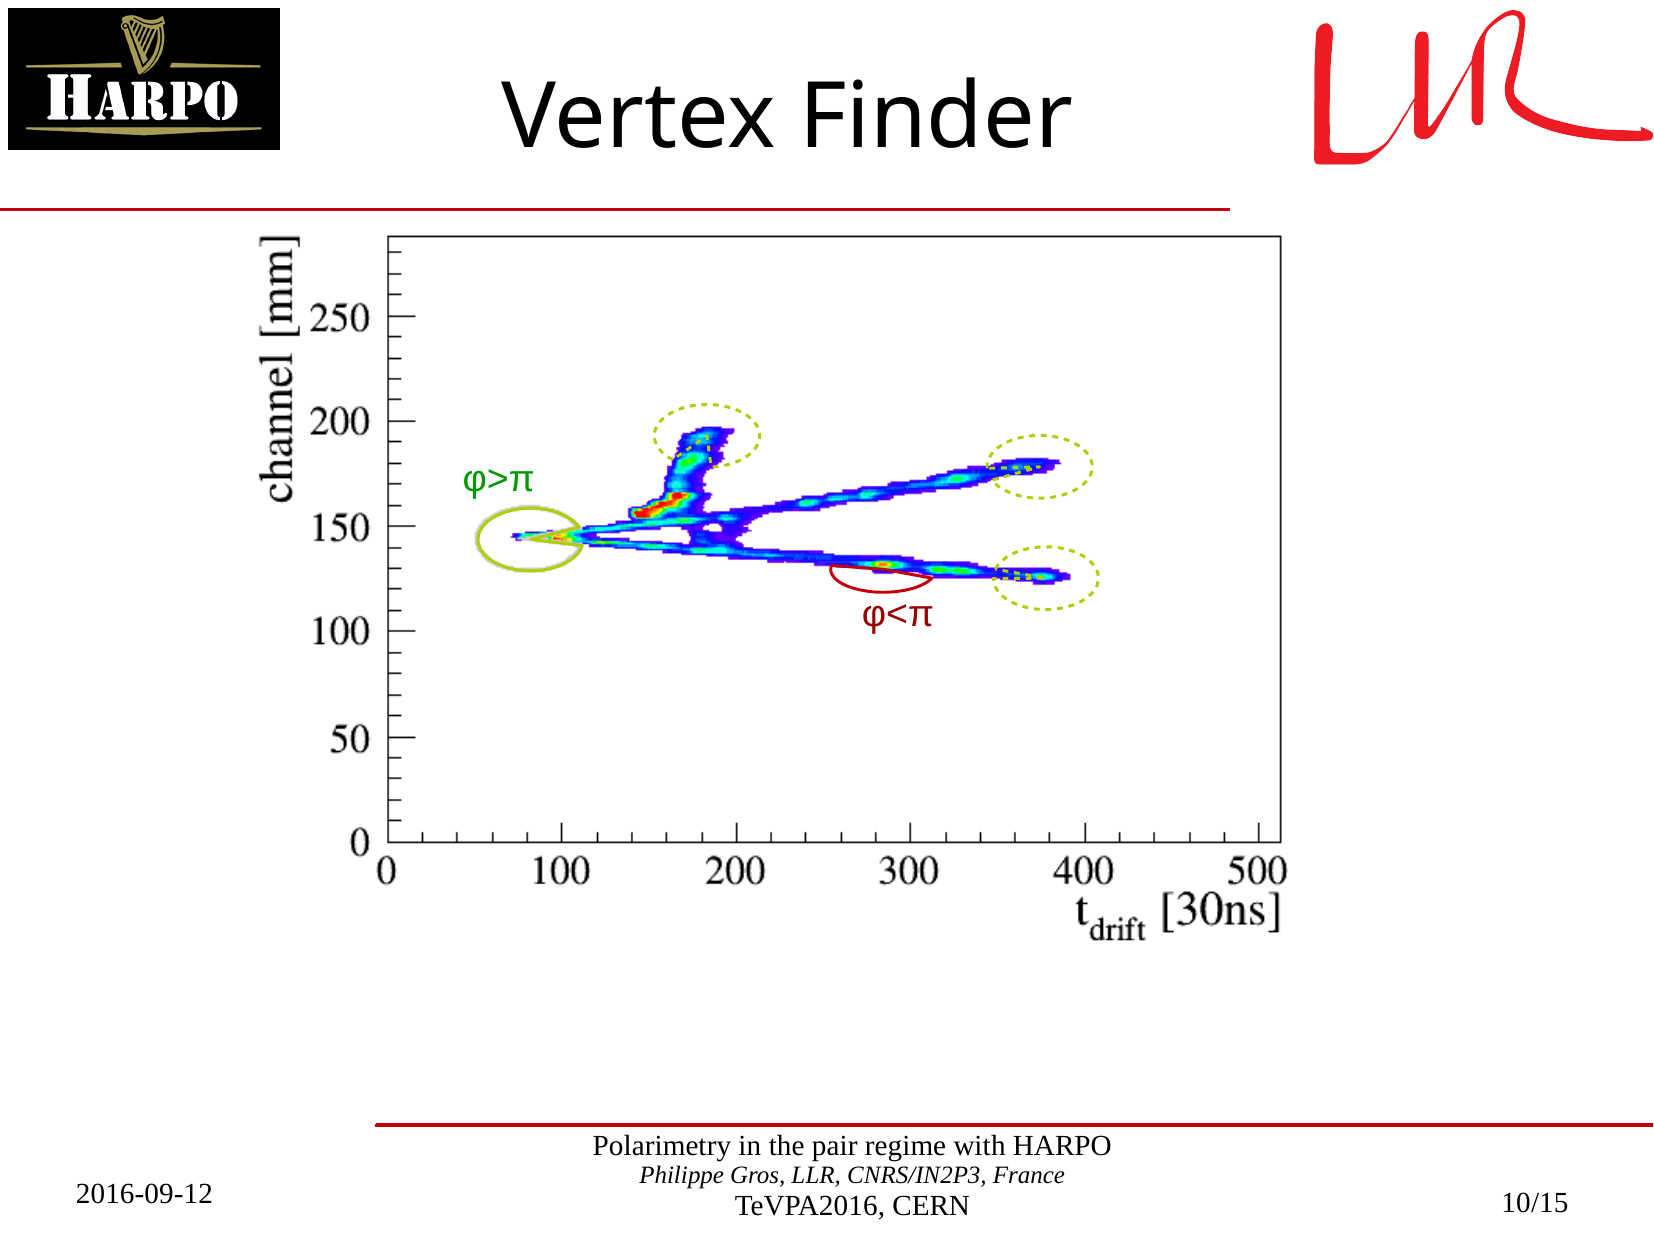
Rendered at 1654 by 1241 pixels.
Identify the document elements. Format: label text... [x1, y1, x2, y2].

picture [8, 8, 280, 150]
picture [1314, 10, 1653, 165]
text_box φ<π [847, 585, 1032, 642]
text_box φ>π [447, 450, 633, 508]
title Vertex Finder [285, 15, 1291, 211]
picture [225, 214, 1313, 953]
